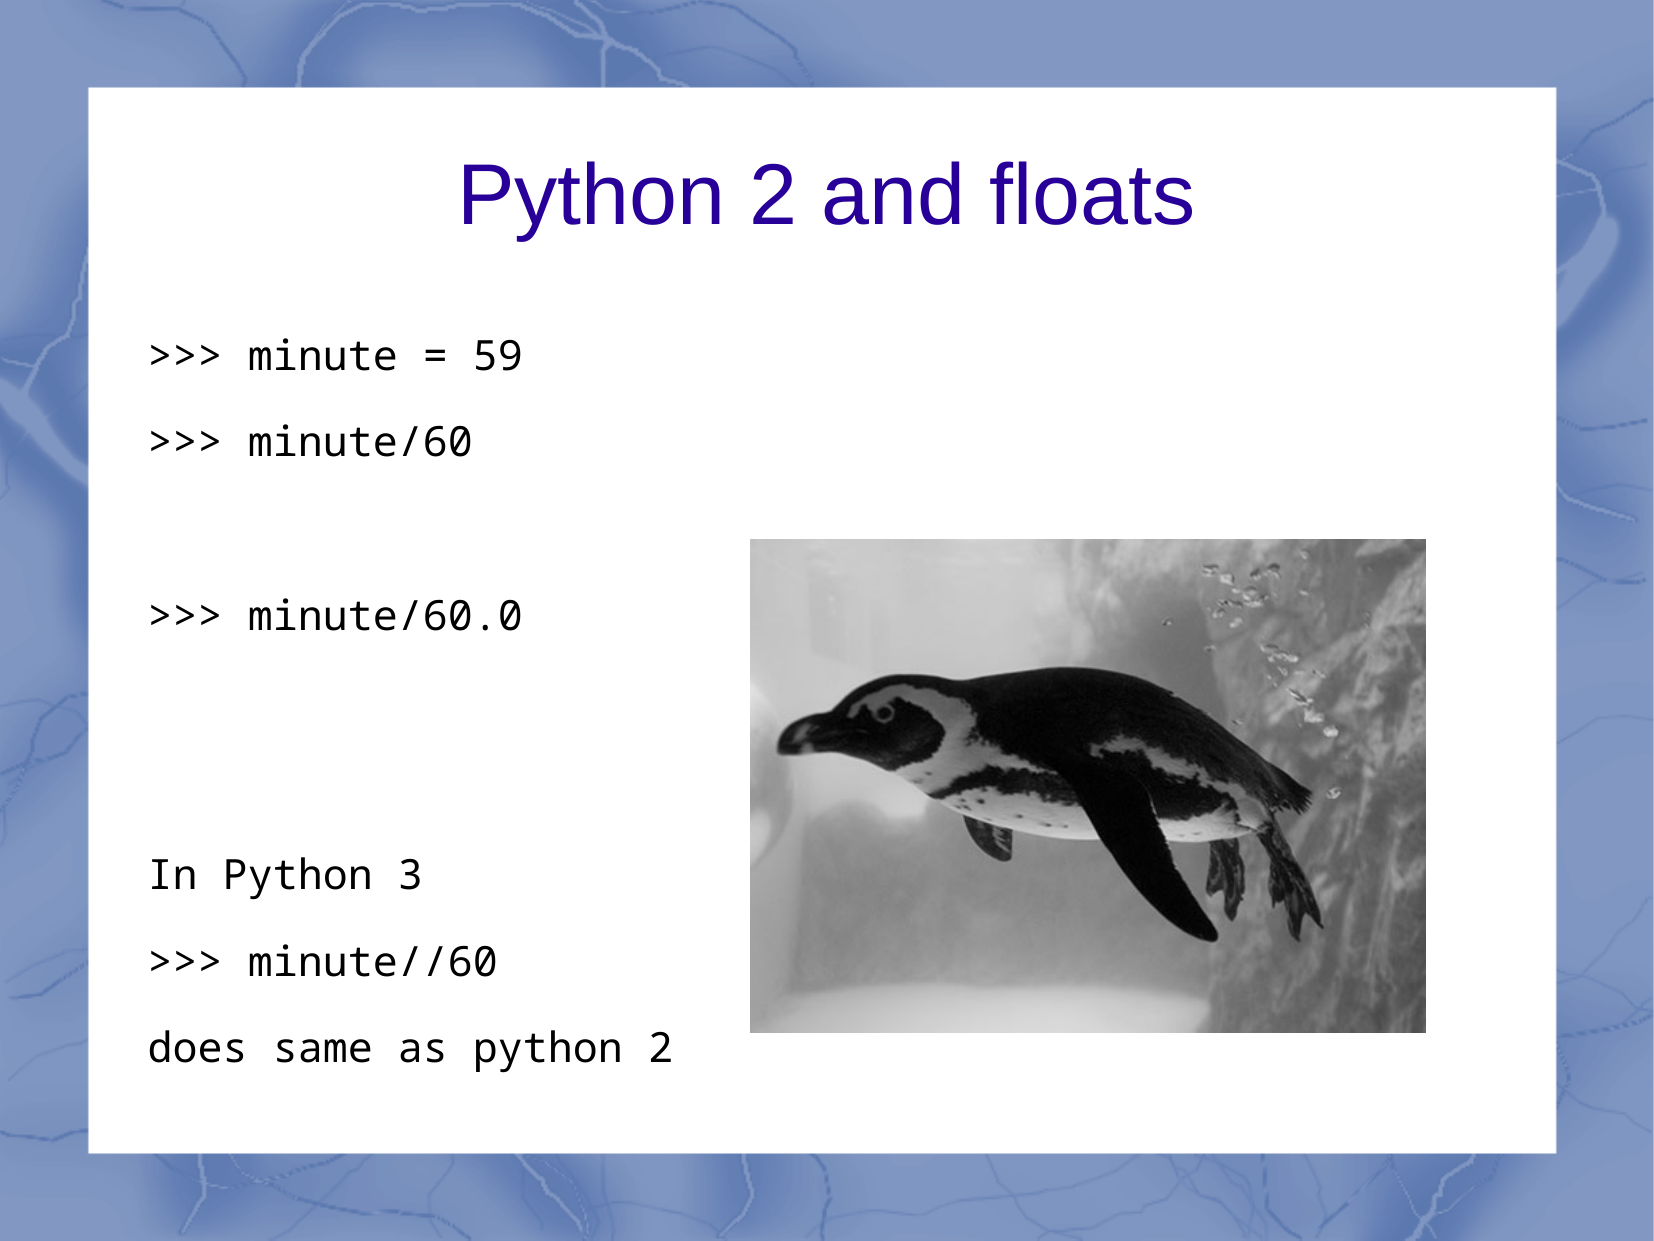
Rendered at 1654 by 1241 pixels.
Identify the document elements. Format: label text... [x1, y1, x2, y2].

title Python 2 and floats [118, 90, 1536, 298]
picture [0, 0, 1654, 1241]
list >>> minute = 59 >>> minute/60 >>> minute/60.0 In Python 3 >>> minute//60 does same as python 2 [147, 325, 1506, 1031]
